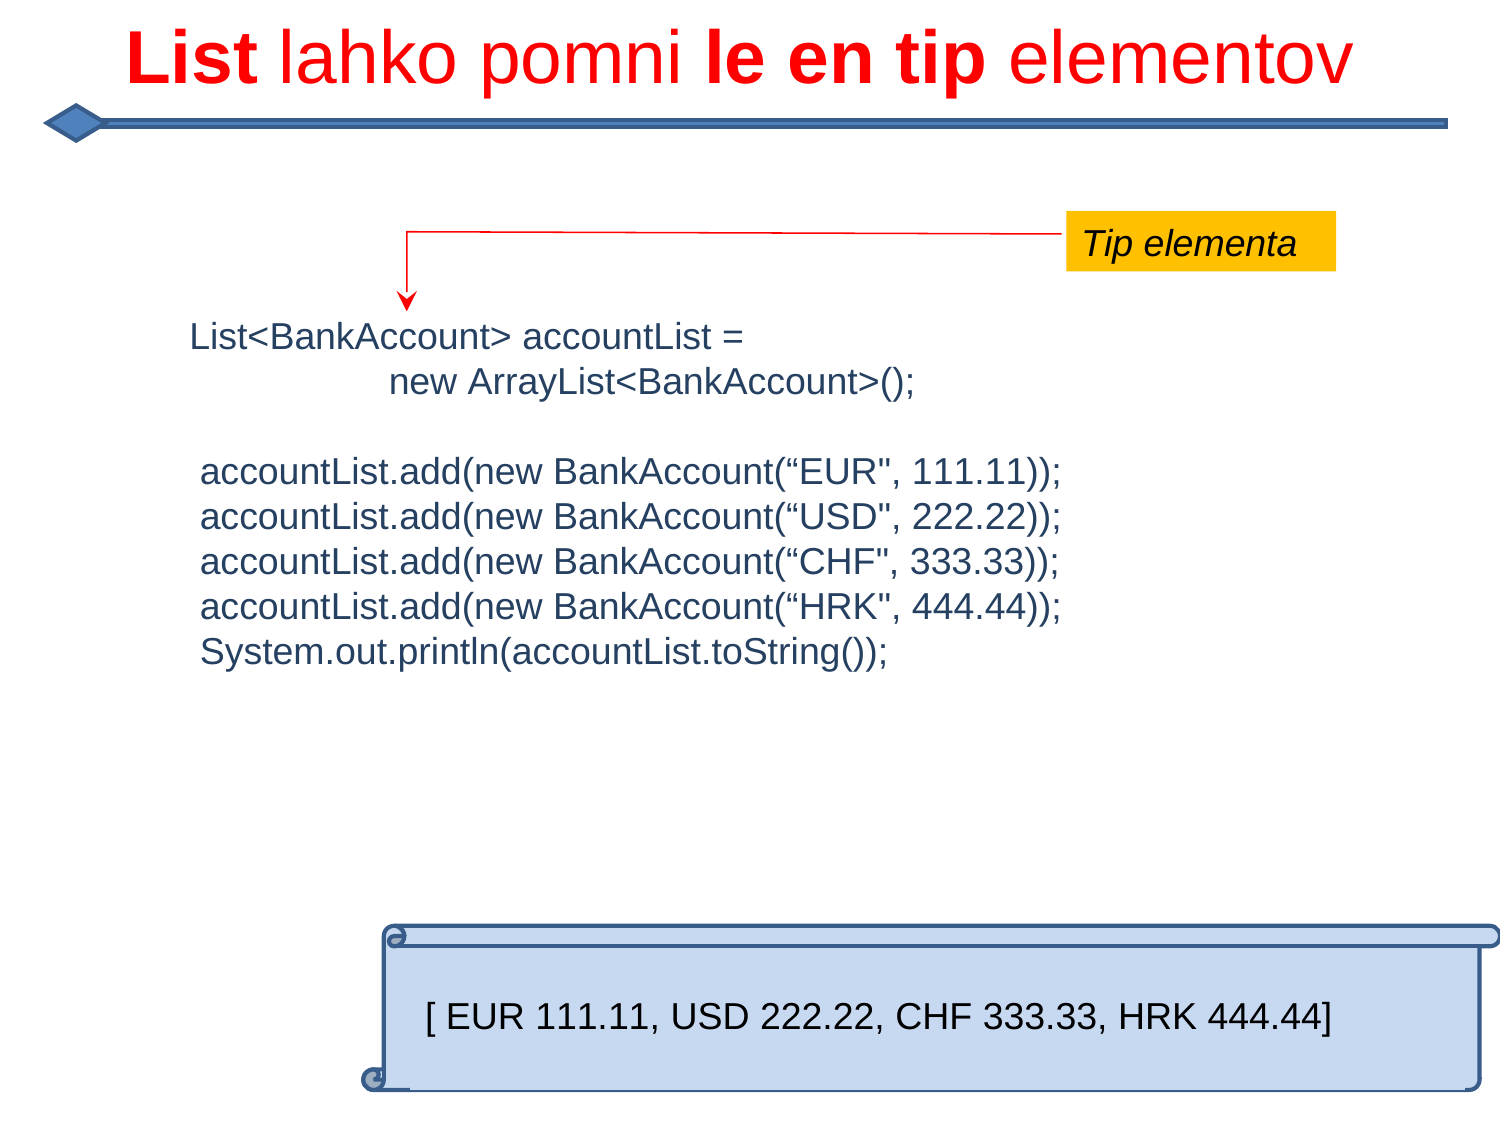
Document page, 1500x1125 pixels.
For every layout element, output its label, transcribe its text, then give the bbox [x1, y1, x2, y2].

title List lahko pomni le en tip elementov [0, 0, 1500, 108]
text_box Tip elementa [1066, 210, 1337, 272]
text_box [363, 925, 1500, 1090]
text_box List<BankAccount> accountList = new ArrayList<BankAccount>(); accountList.add(new BankAccount(“EUR", 111.11)); accountList.add(new BankAccount(“USD", 222.22)); accountList.add(new BankAccount(“CHF", 333.33)); accountList.add(new BankAccount(“HRK", 444.44)); System.out.println(accountList.toString()); [164, 304, 1243, 681]
text_box [ EUR 111.11, USD 222.22, CHF 333.33, HRK 444.44] [410, 984, 1465, 1090]
